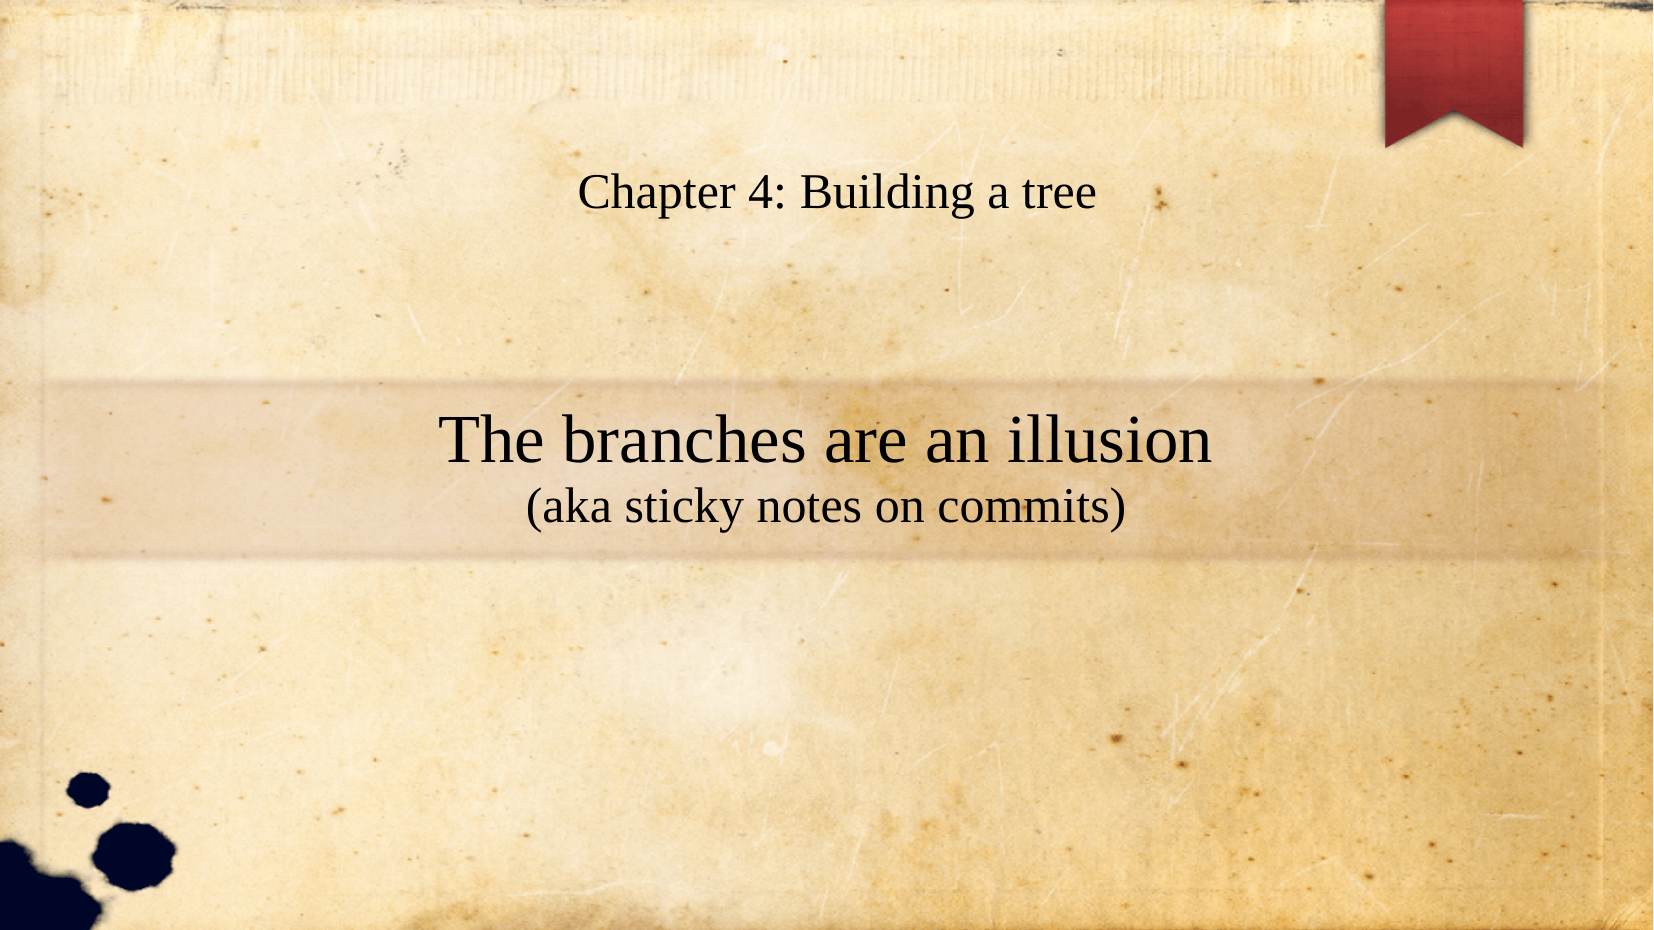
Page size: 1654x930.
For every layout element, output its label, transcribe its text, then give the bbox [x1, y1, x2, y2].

picture [0, 0, 1654, 930]
list Chapter 4: Building a tree [74, 164, 1530, 300]
title The branches are an illusion (aka sticky notes on commits) [82, 389, 1571, 545]
